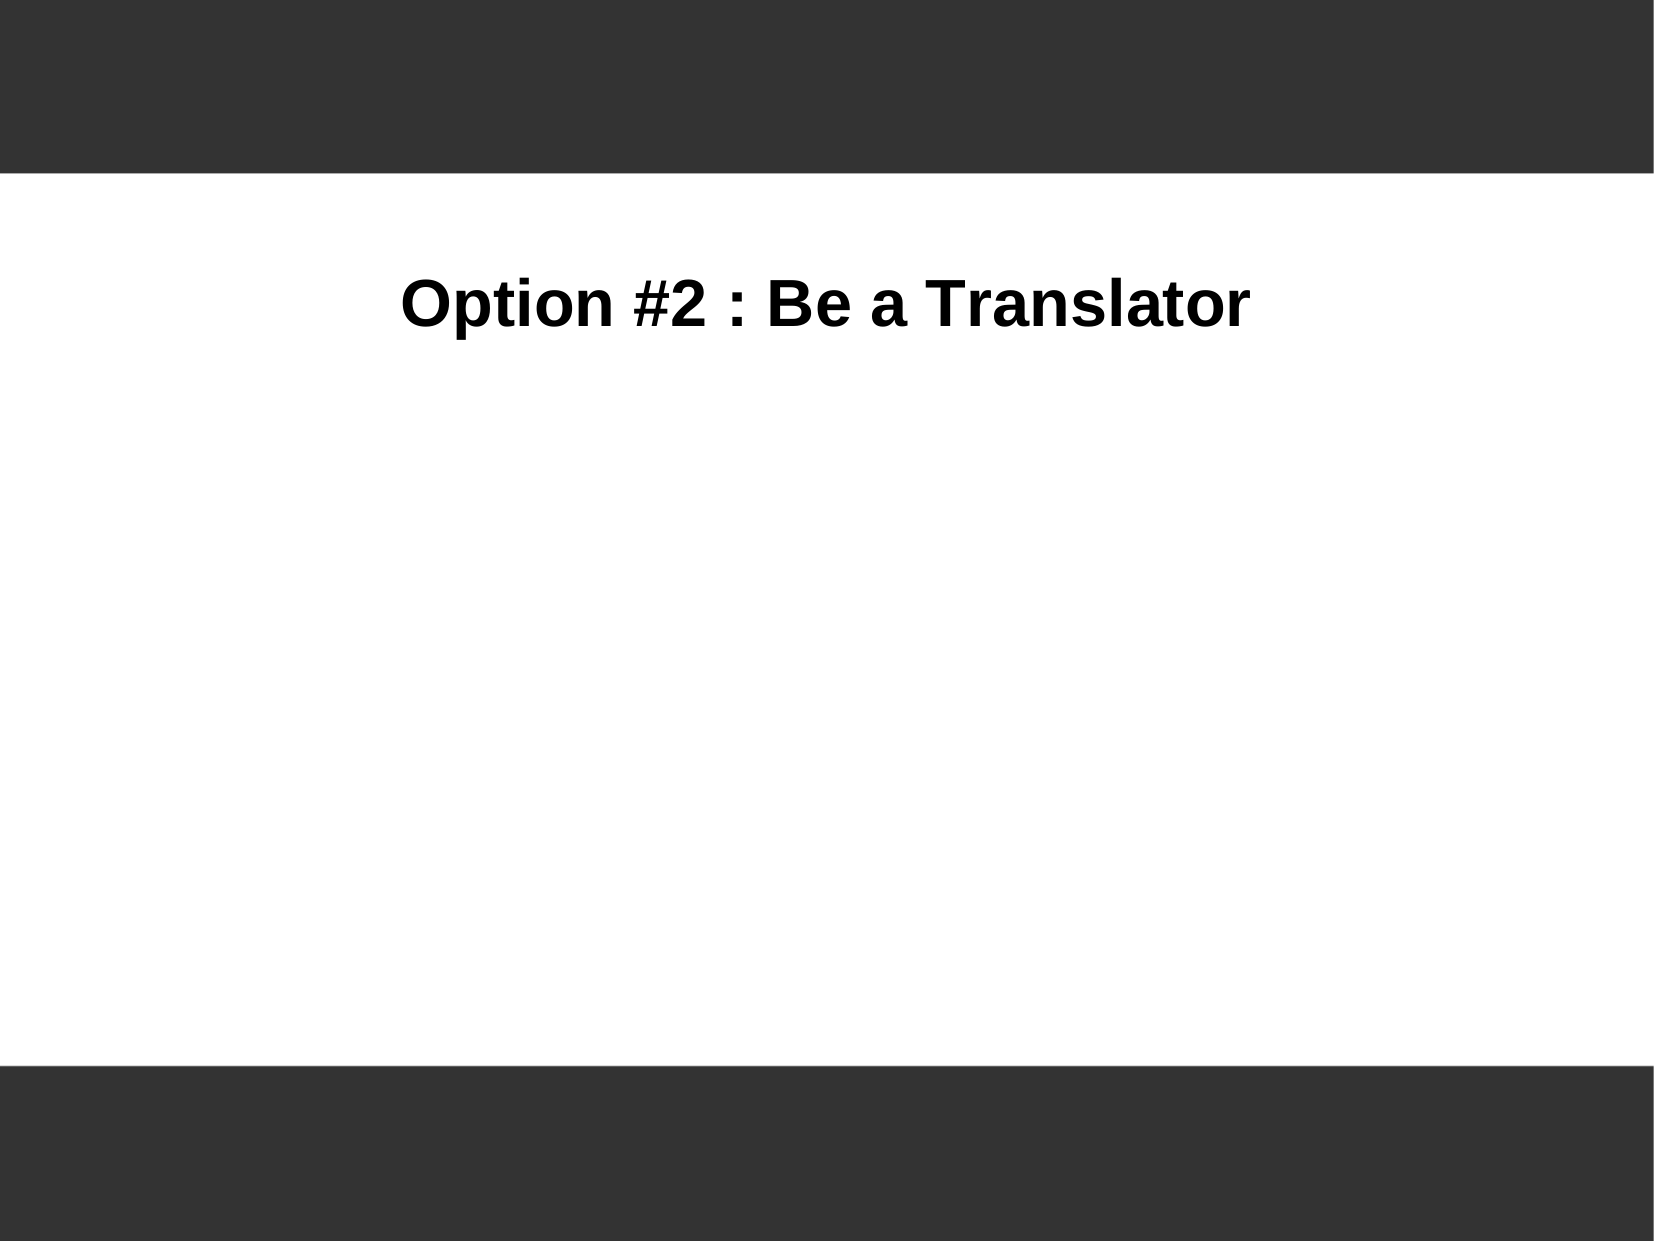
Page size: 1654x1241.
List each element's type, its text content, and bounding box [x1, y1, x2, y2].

subtitle Option #2 : Be a Translator [29, 36, 1625, 1027]
picture [0, 0, 1654, 1241]
